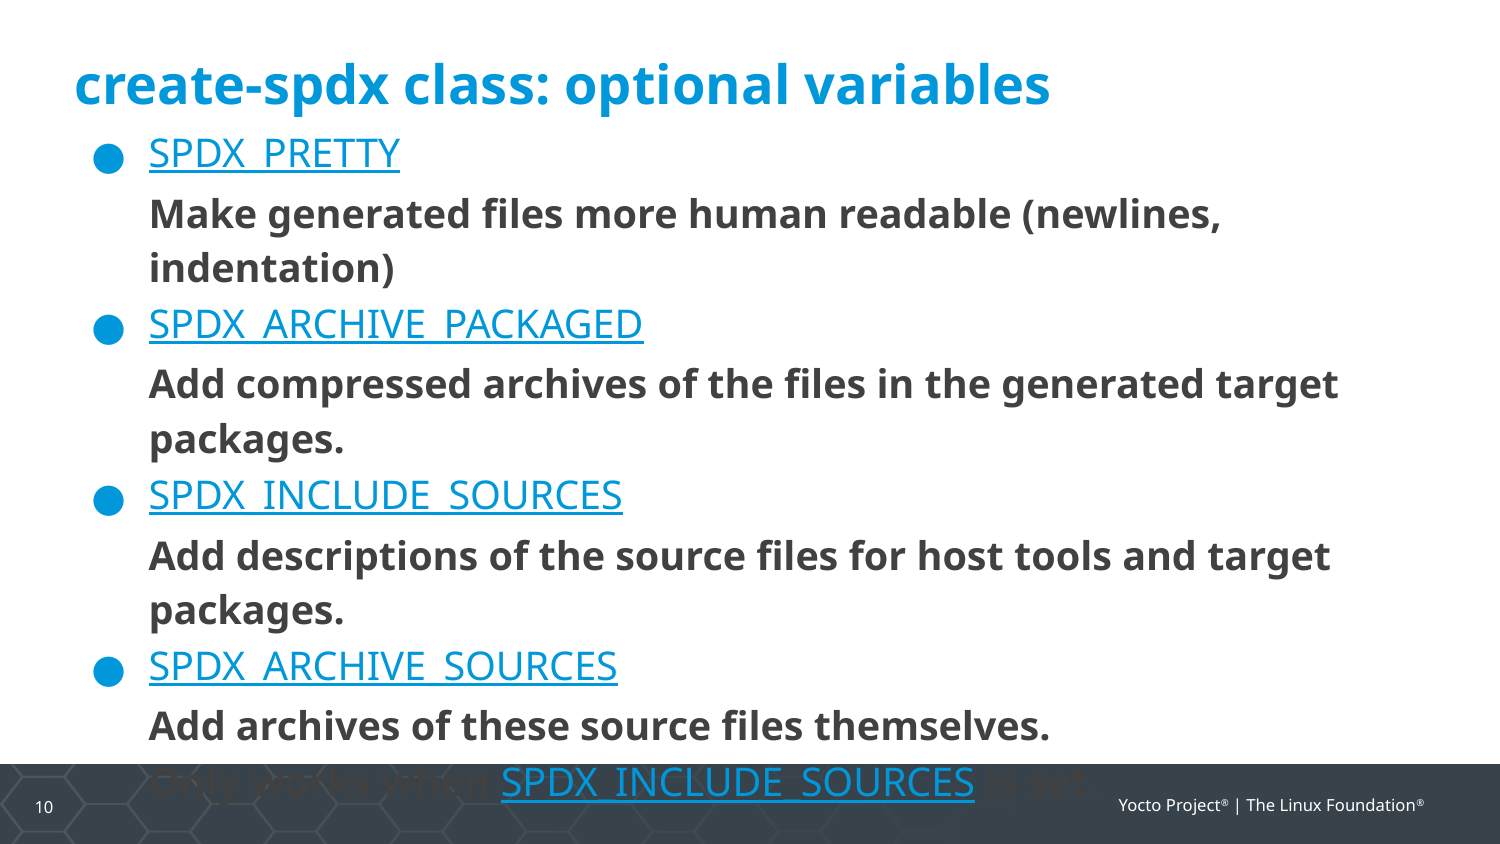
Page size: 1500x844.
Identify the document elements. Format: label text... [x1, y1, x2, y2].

list SPDX_PRETTY Make generated files more human readable (newlines, indentation) SPDX_ARCHIVE_PACKAGED Add compressed archives of the files in the generated target packages. SPDX_INCLUDE_SOURCES Add descriptions of the source files for host tools and target packages. SPDX_ARCHIVE_SOURCES Add archives of these source files themselves. Only works when SPDX_INCLUDE_SOURCES is set. [73, 119, 1425, 246]
title create-spdx class: optional variables [74, 50, 1425, 119]
picture [0, 0, 1500, 844]
